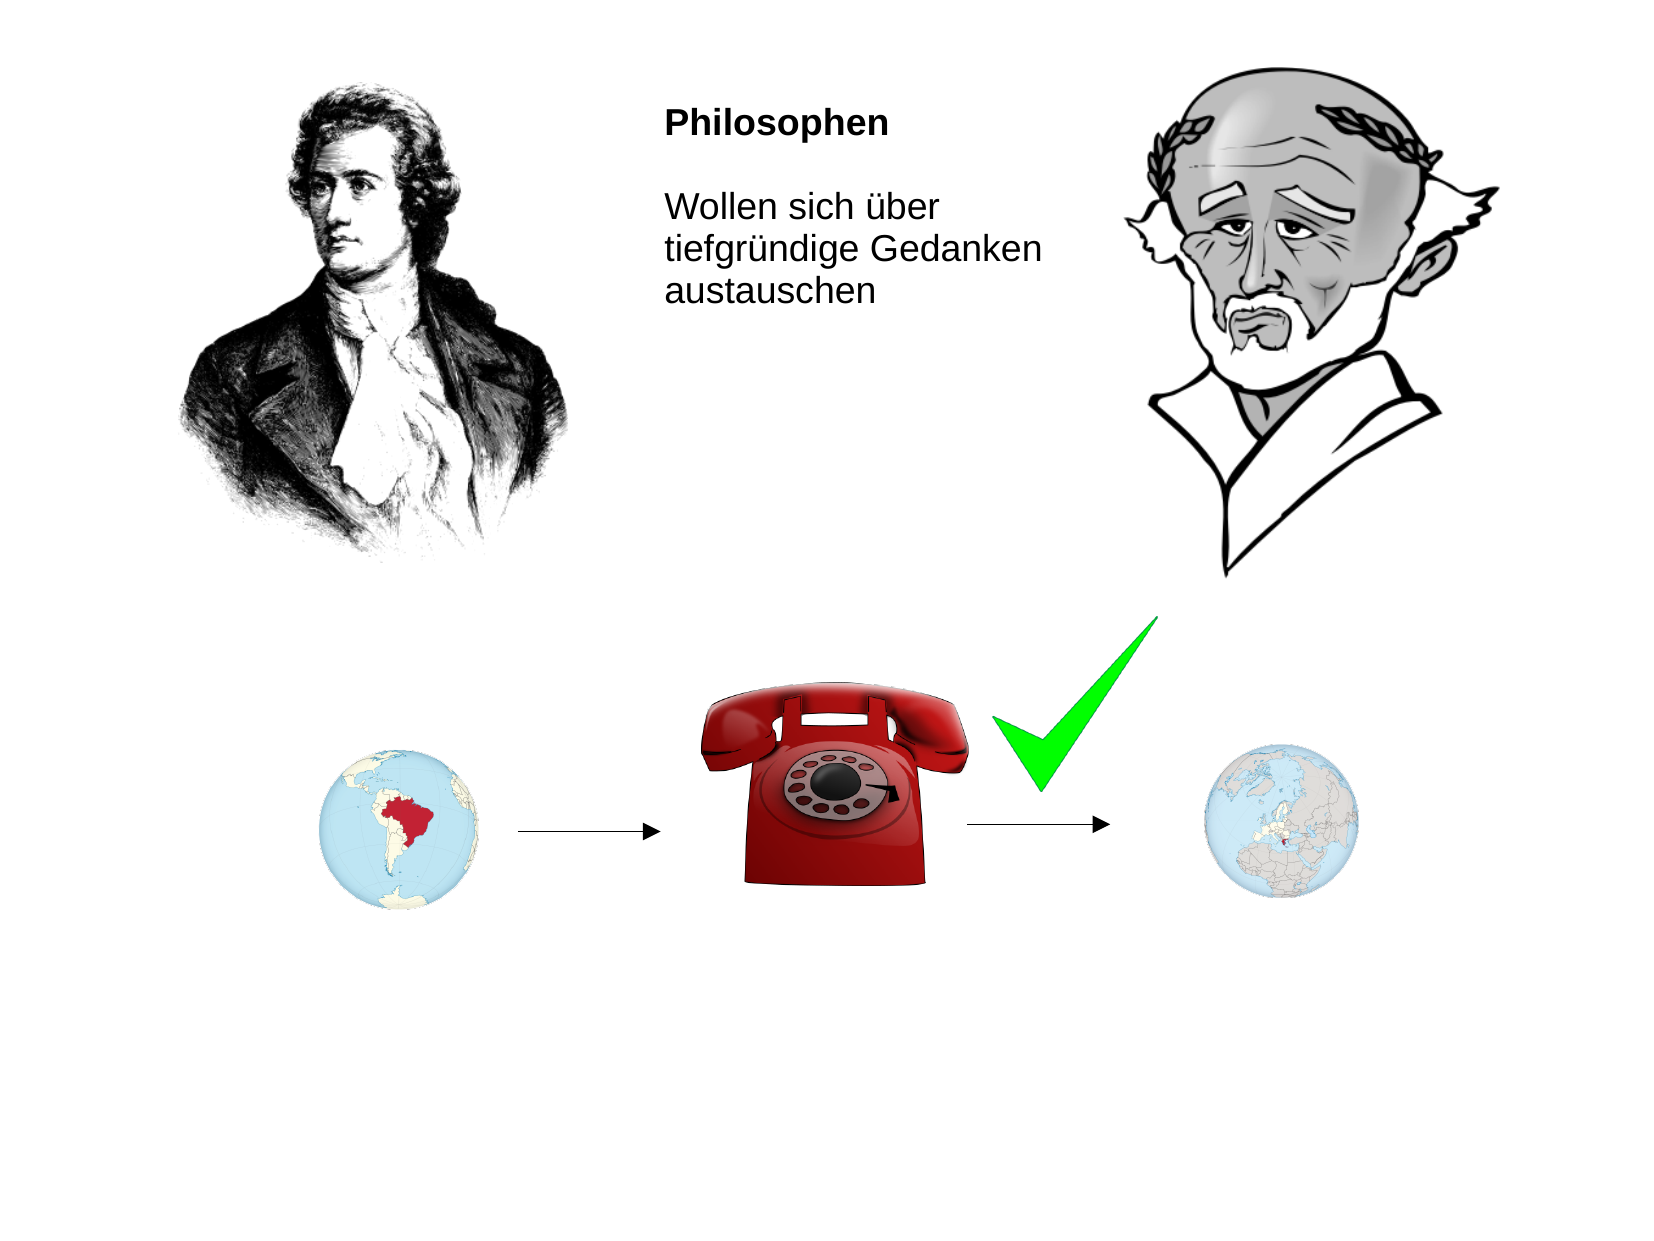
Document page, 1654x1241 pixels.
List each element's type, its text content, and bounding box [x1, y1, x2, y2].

picture [177, 82, 568, 563]
picture [992, 616, 1158, 792]
picture [701, 682, 969, 886]
picture [1204, 744, 1359, 898]
picture [1123, 67, 1501, 579]
picture [318, 749, 479, 910]
text_box Philosophen Wollen sich über tiefgründige Gedanken austauschen [649, 94, 1087, 362]
